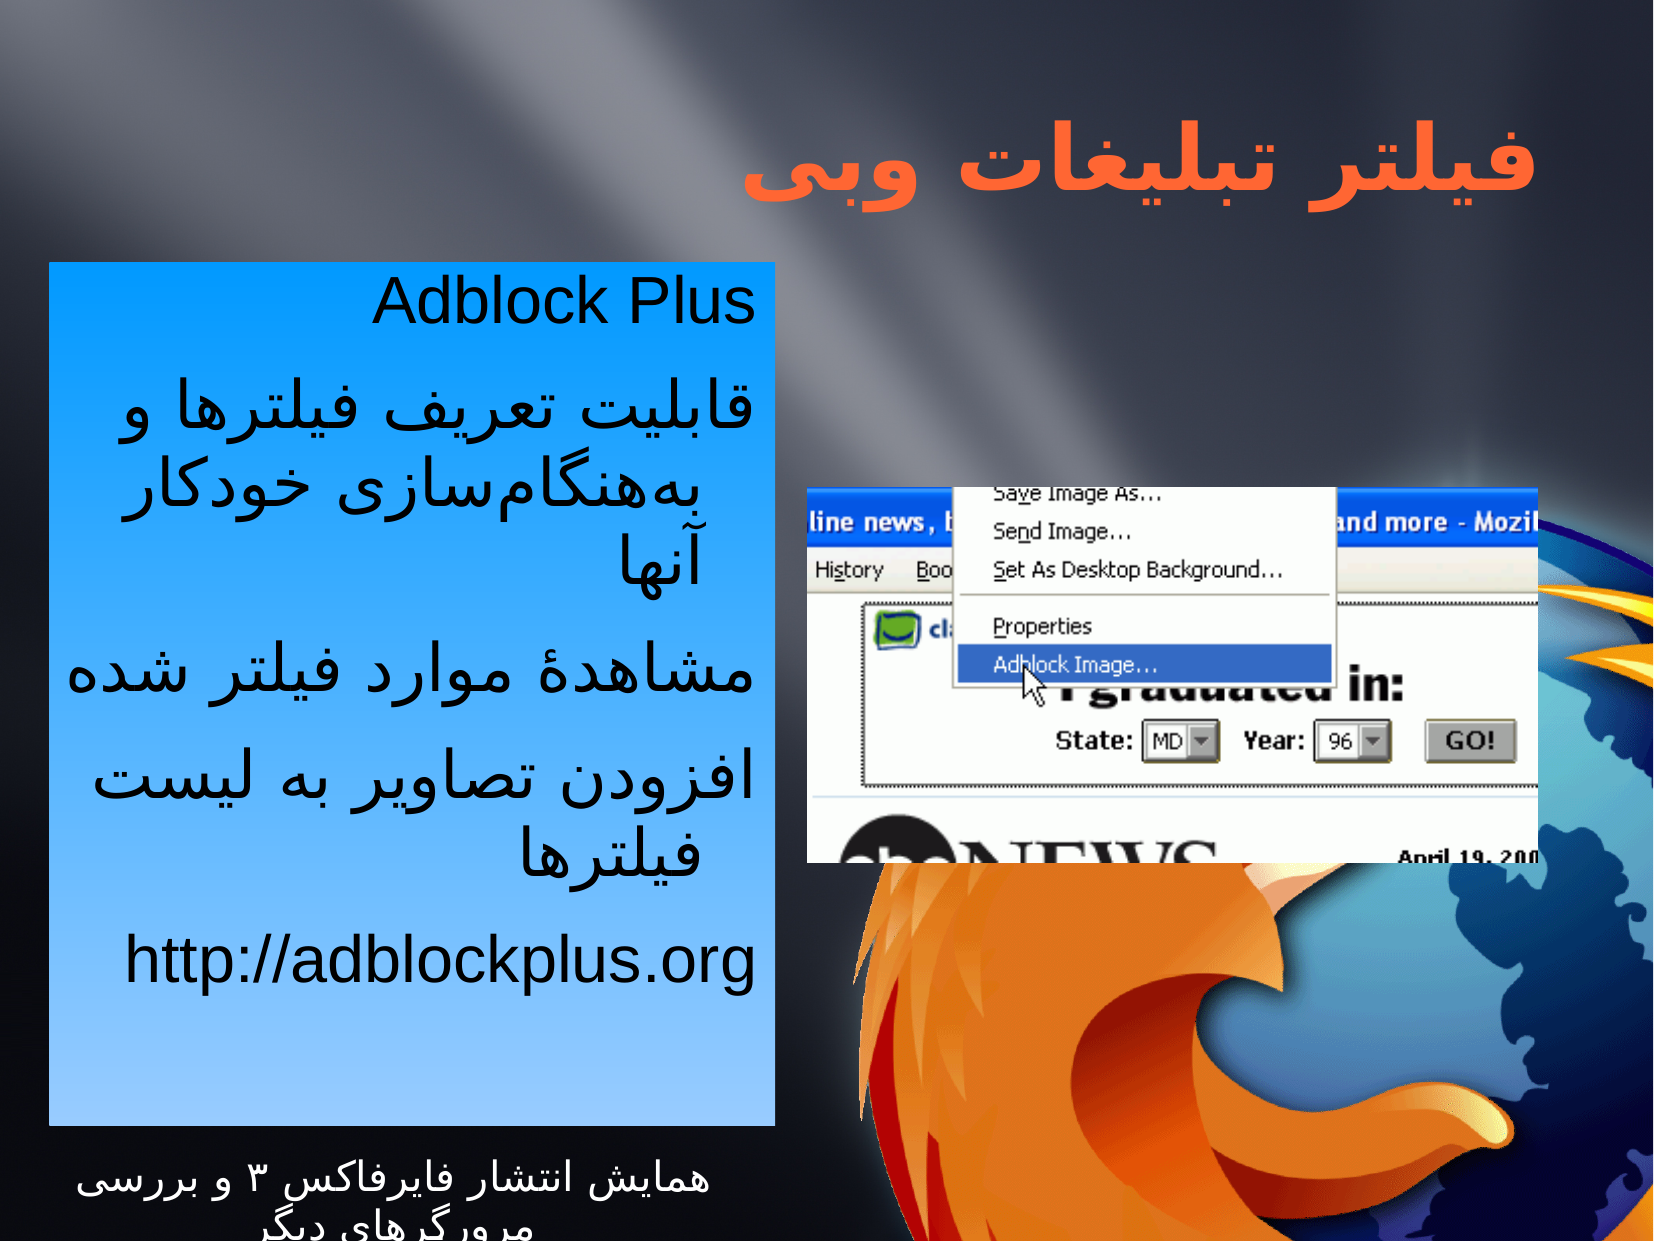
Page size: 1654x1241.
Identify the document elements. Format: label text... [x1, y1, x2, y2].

picture [521, 1231, 528, 1237]
title فیلتر تبلیغات وبی [149, 55, 1575, 263]
picture [0, 0, 1654, 1241]
list Adblock Plus قابلیت تعریف فیلترها و به‌هنگام‌سازی خودکار آنها مشاهدهٔ موارد فیلتر شده افزودن تصاویر به لیست فیلترها http://adblockplus.org [49, 262, 776, 1126]
